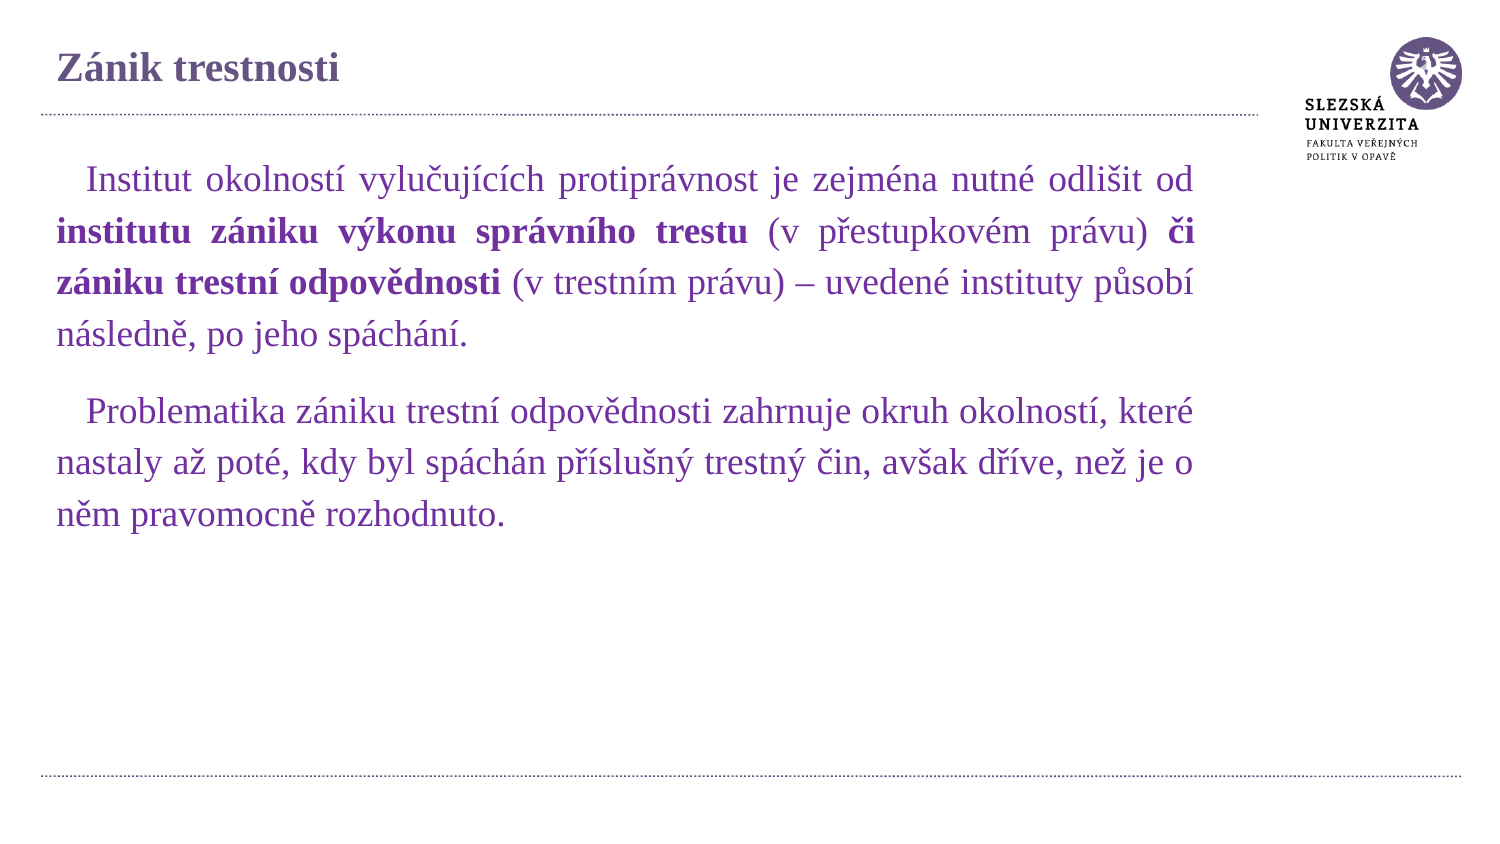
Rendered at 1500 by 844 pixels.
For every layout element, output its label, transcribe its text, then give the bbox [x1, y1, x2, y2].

text_box Institut okolností vylučujících protiprávnost je zejména nutné odlišit od institutu zániku výkonu správního trestu (v přestupkovém právu) či zániku trestní odpovědnosti (v trestním právu) – uvedené instituty působí následně, po jeho spáchání. Problematika zániku trestní odpovědnosti zahrnuje okruh okolností, které nastaly až poté, kdy byl spáchán příslušný trestný čin, avšak dříve, než je o něm pravomocně rozhodnuto. [41, 139, 1226, 642]
title Zánik trestnosti [41, 32, 1325, 116]
